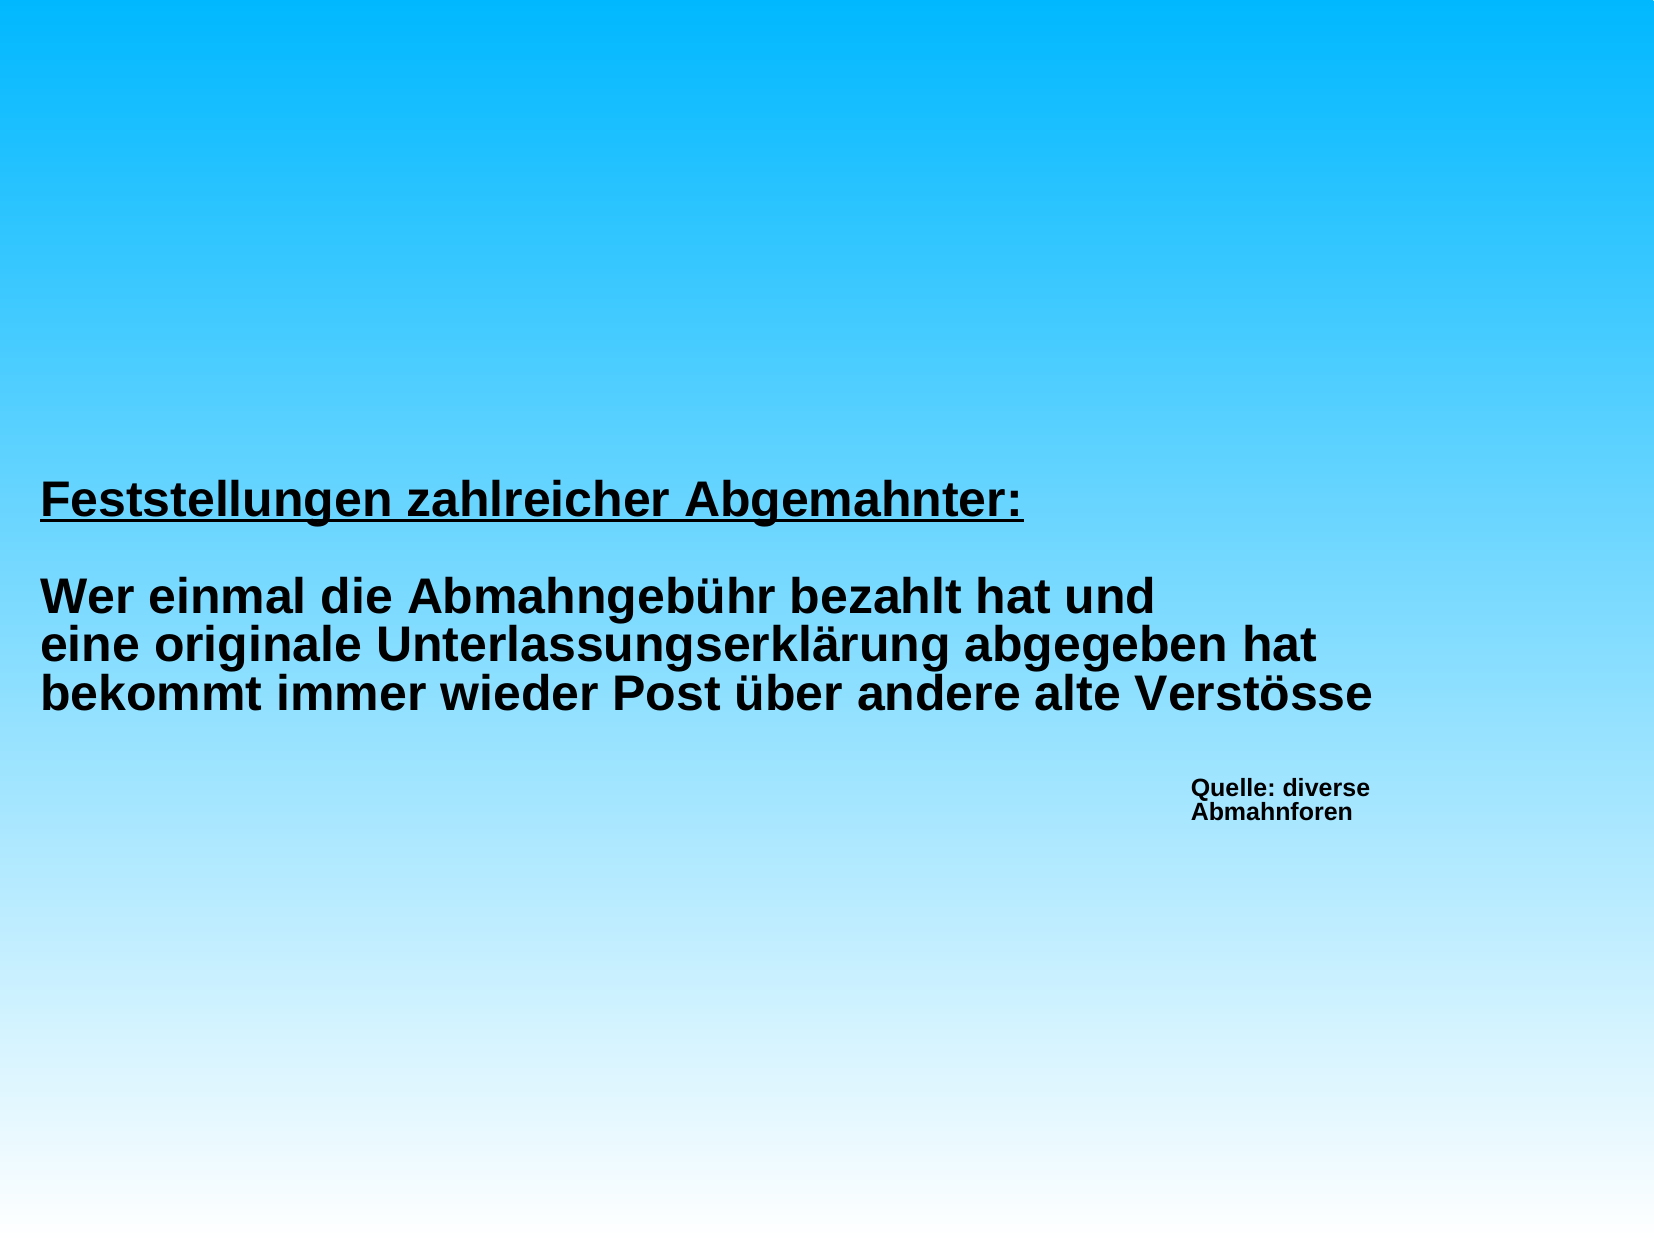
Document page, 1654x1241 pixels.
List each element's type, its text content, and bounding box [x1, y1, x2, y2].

text_box Feststellungen zahlreicher Abgemahnter: Wer einmal die Abmahngebühr bezahlt hat und eine originale Unterlassungserklärung abgegeben hat bekommt immer wieder Post über andere alte Verstösse [25, 470, 1628, 771]
text_box Quelle: diverse Abmahnforen [1176, 769, 1554, 813]
